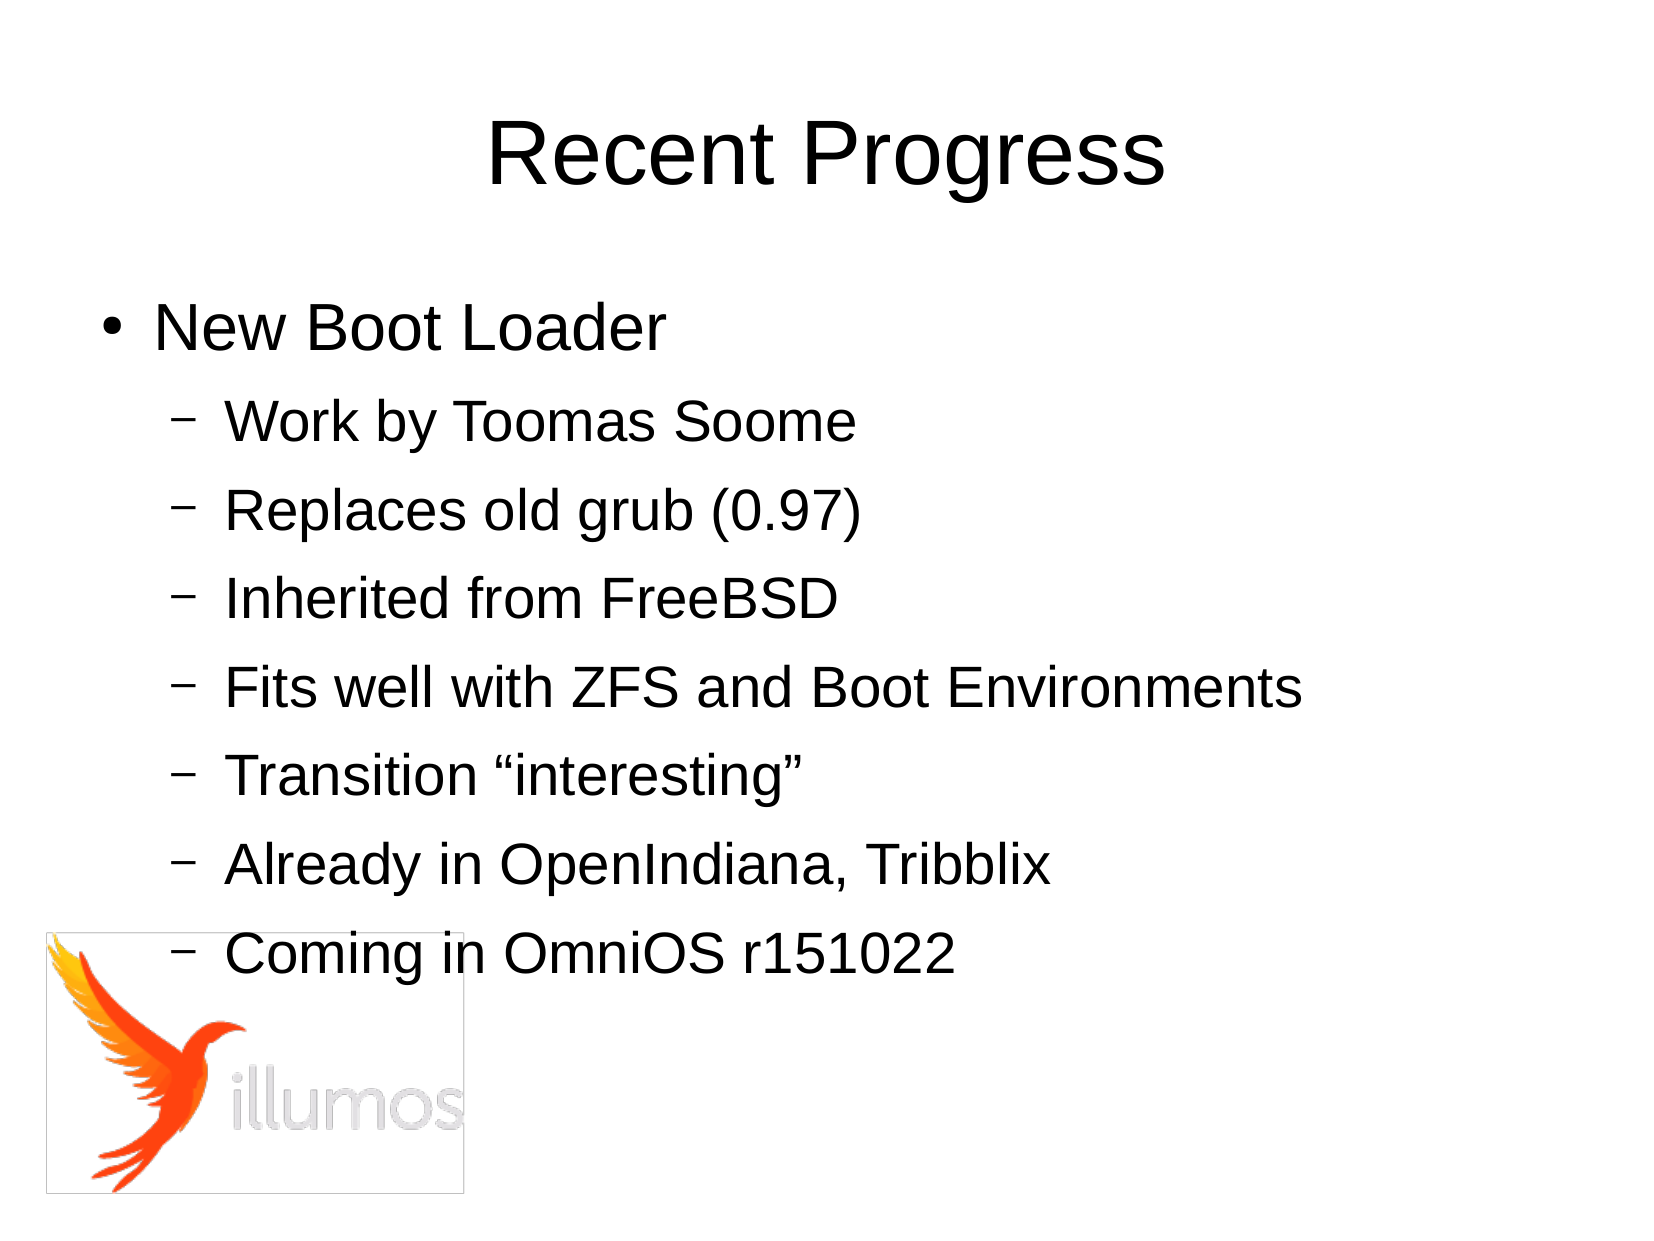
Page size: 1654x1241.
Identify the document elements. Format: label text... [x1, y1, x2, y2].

title Recent Progress [82, 49, 1571, 257]
picture [0, 886, 511, 1241]
list New Boot Loader Work by Toomas Soome Replaces old grub (0.97) Inherited from FreeBSD Fits well with ZFS and Boot Environments Transition “interesting” Already in OpenIndiana, Tribblix Coming in OmniOS r151022 [82, 290, 1571, 1010]
